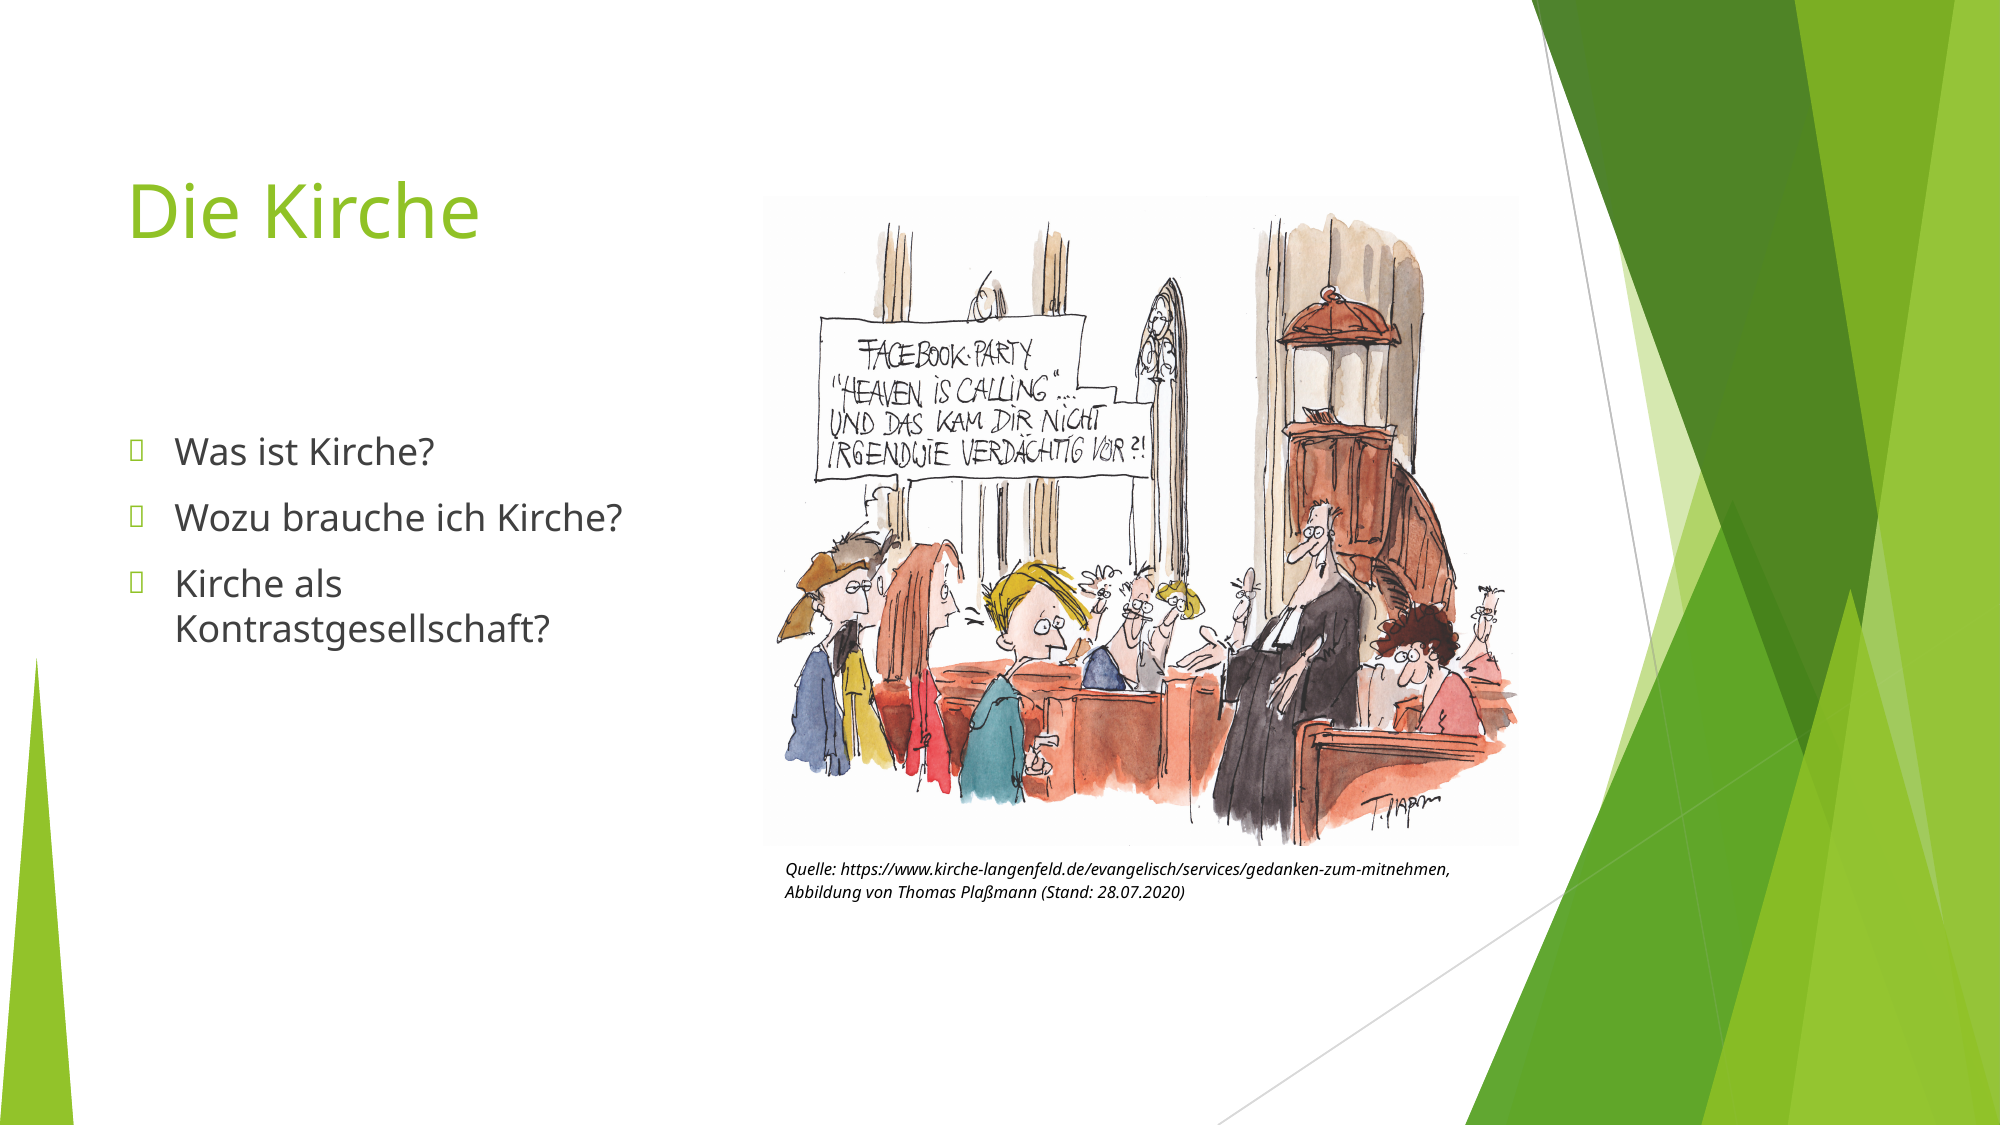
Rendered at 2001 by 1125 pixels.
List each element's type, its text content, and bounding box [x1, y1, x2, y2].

text_box Quelle: https://www.kirche-langenfeld.de/evangelisch/services/gedanken-zum-mitnehmen, Abbildung von Thomas Plaßmann (Stand: 28.07.2020) [770, 851, 1774, 909]
text_box [0, 658, 74, 1125]
text_box [1465, 0, 2000, 1125]
list Was ist Kirche? Wozu brauche ich Kirche? Kirche als Kontrastgesellschaft? [112, 354, 723, 939]
title Die Kirche [111, 99, 723, 317]
picture [763, 196, 1519, 846]
